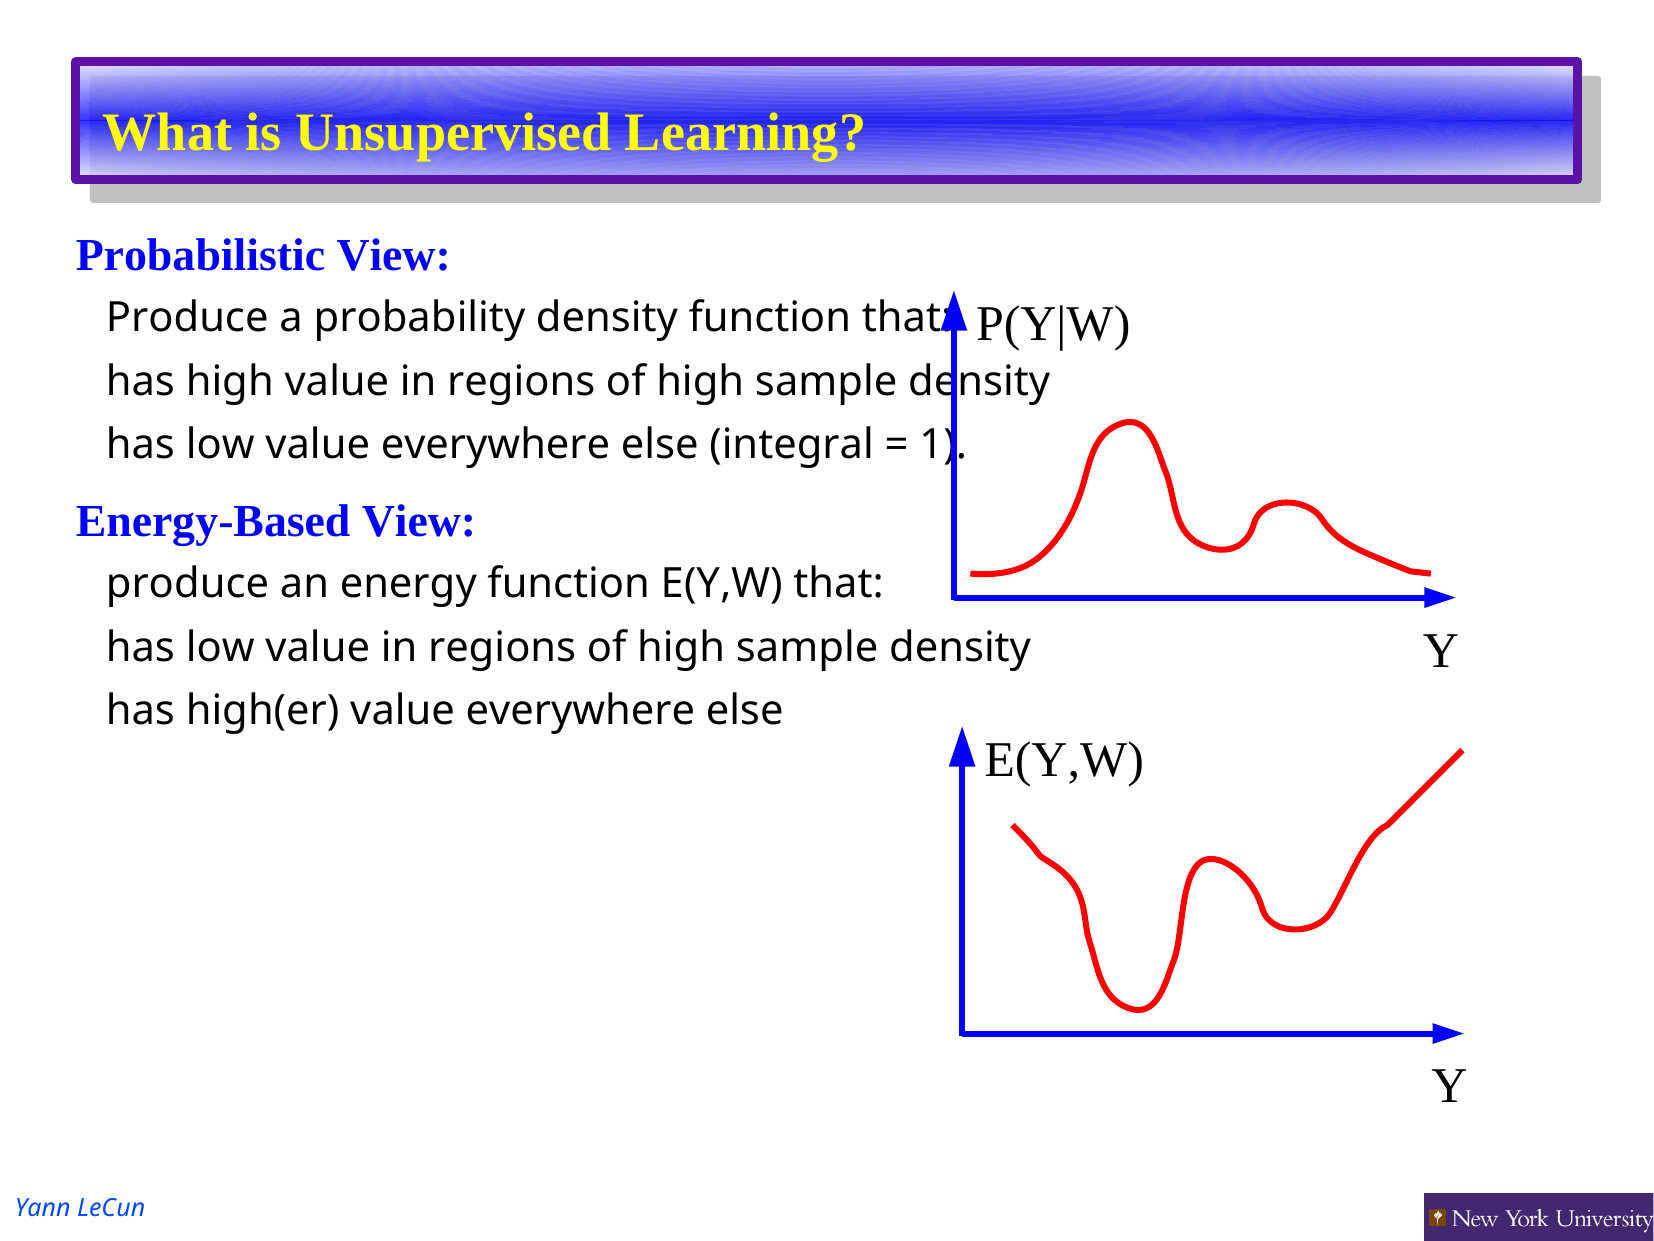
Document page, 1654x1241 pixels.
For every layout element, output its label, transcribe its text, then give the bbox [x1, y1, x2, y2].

text_box P(Y|W) [973, 293, 1147, 369]
text_box E(Y,W) [981, 729, 1148, 805]
text_box Y [1419, 619, 1463, 695]
text_box Y [1428, 1055, 1471, 1131]
title What is Unsupervised Learning? [75, 61, 1578, 180]
list Probabilistic View: Produce a probability density function that: has high value in regions of high sample density has low value everywhere else (integral = 1). Energy-Based View: produce an energy function E(Y,W) that: has low value in regions of high sample density has high(er) value everywhere else [75, 229, 818, 1165]
picture [1424, 1193, 1654, 1241]
